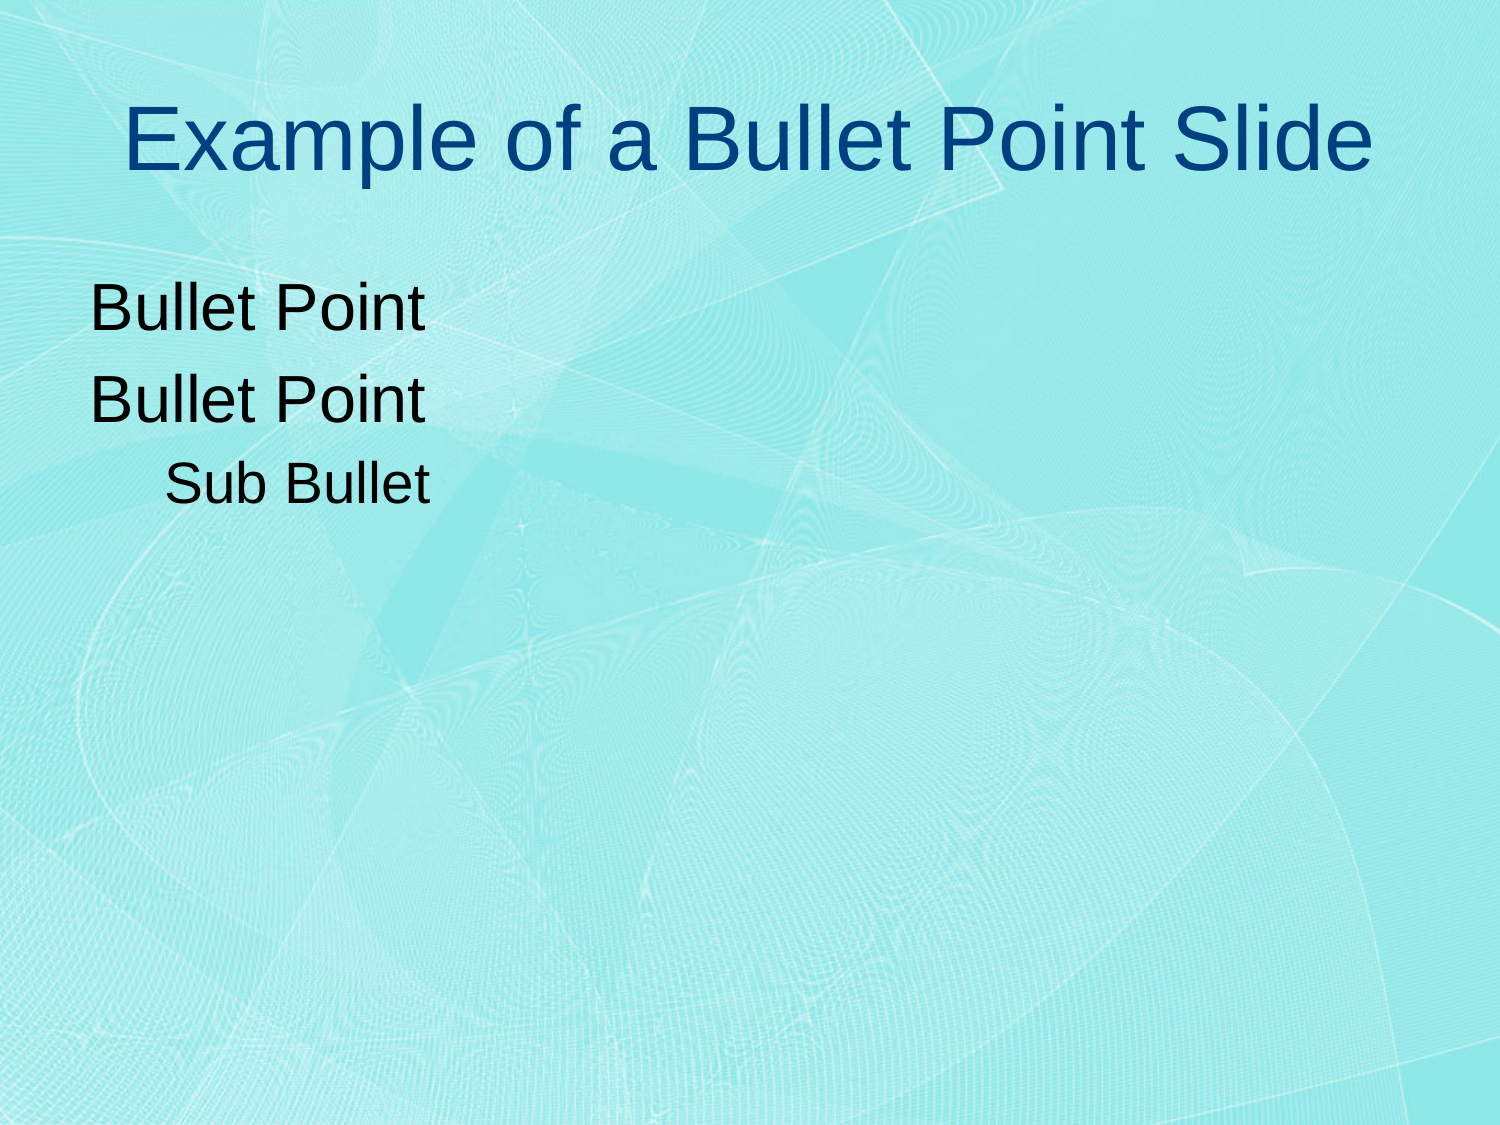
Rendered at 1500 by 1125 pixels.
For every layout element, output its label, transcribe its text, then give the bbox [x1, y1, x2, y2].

picture [0, 0, 1500, 1125]
title Example of a Bullet Point Slide [75, 45, 1426, 233]
list Bullet Point Bullet Point Sub Bullet [75, 262, 1426, 870]
